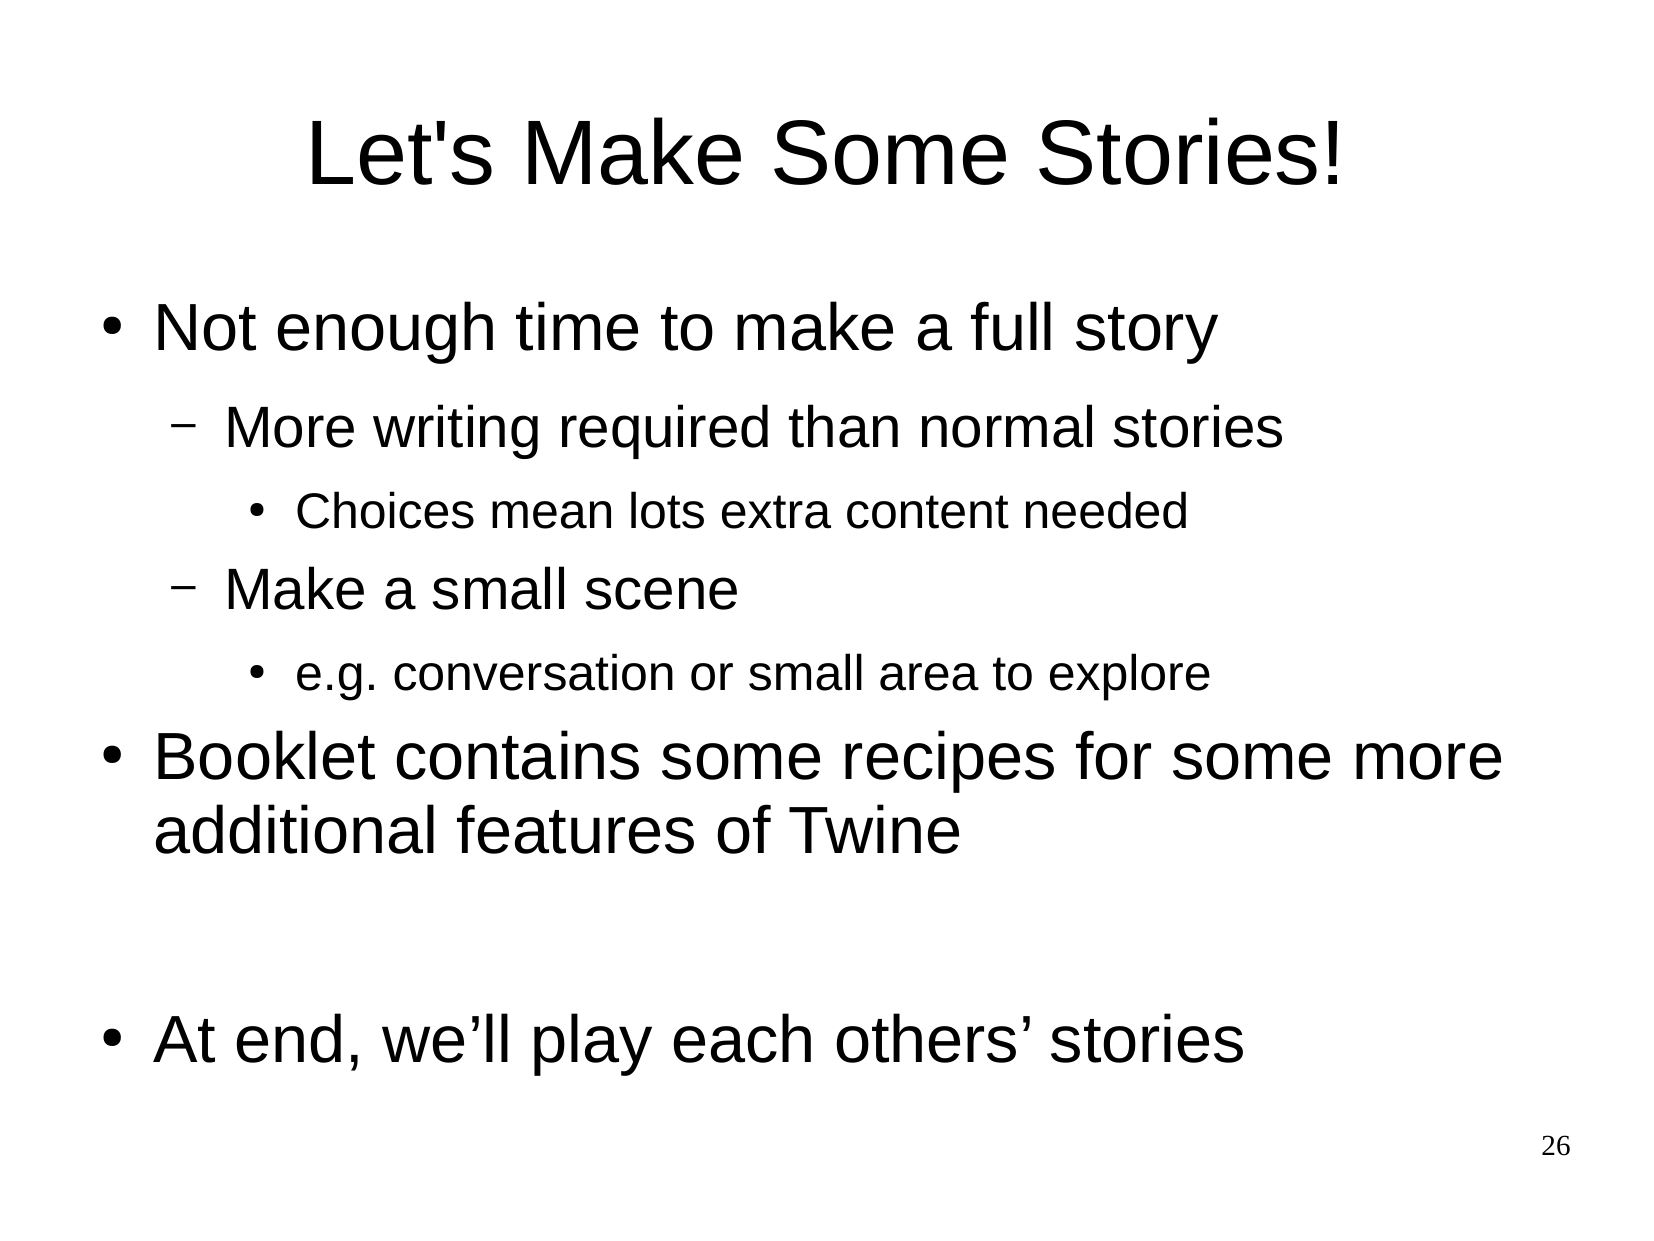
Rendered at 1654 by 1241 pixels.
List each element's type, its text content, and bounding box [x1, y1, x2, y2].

list Not enough time to make a full story More writing required than normal stories Choices mean lots extra content needed Make a small scene e.g. conversation or small area to explore Booklet contains some recipes for some more additional features of Twine At end, we’ll play each others’ stories [82, 290, 1571, 1111]
title Let's Make Some Stories! [82, 49, 1571, 257]
